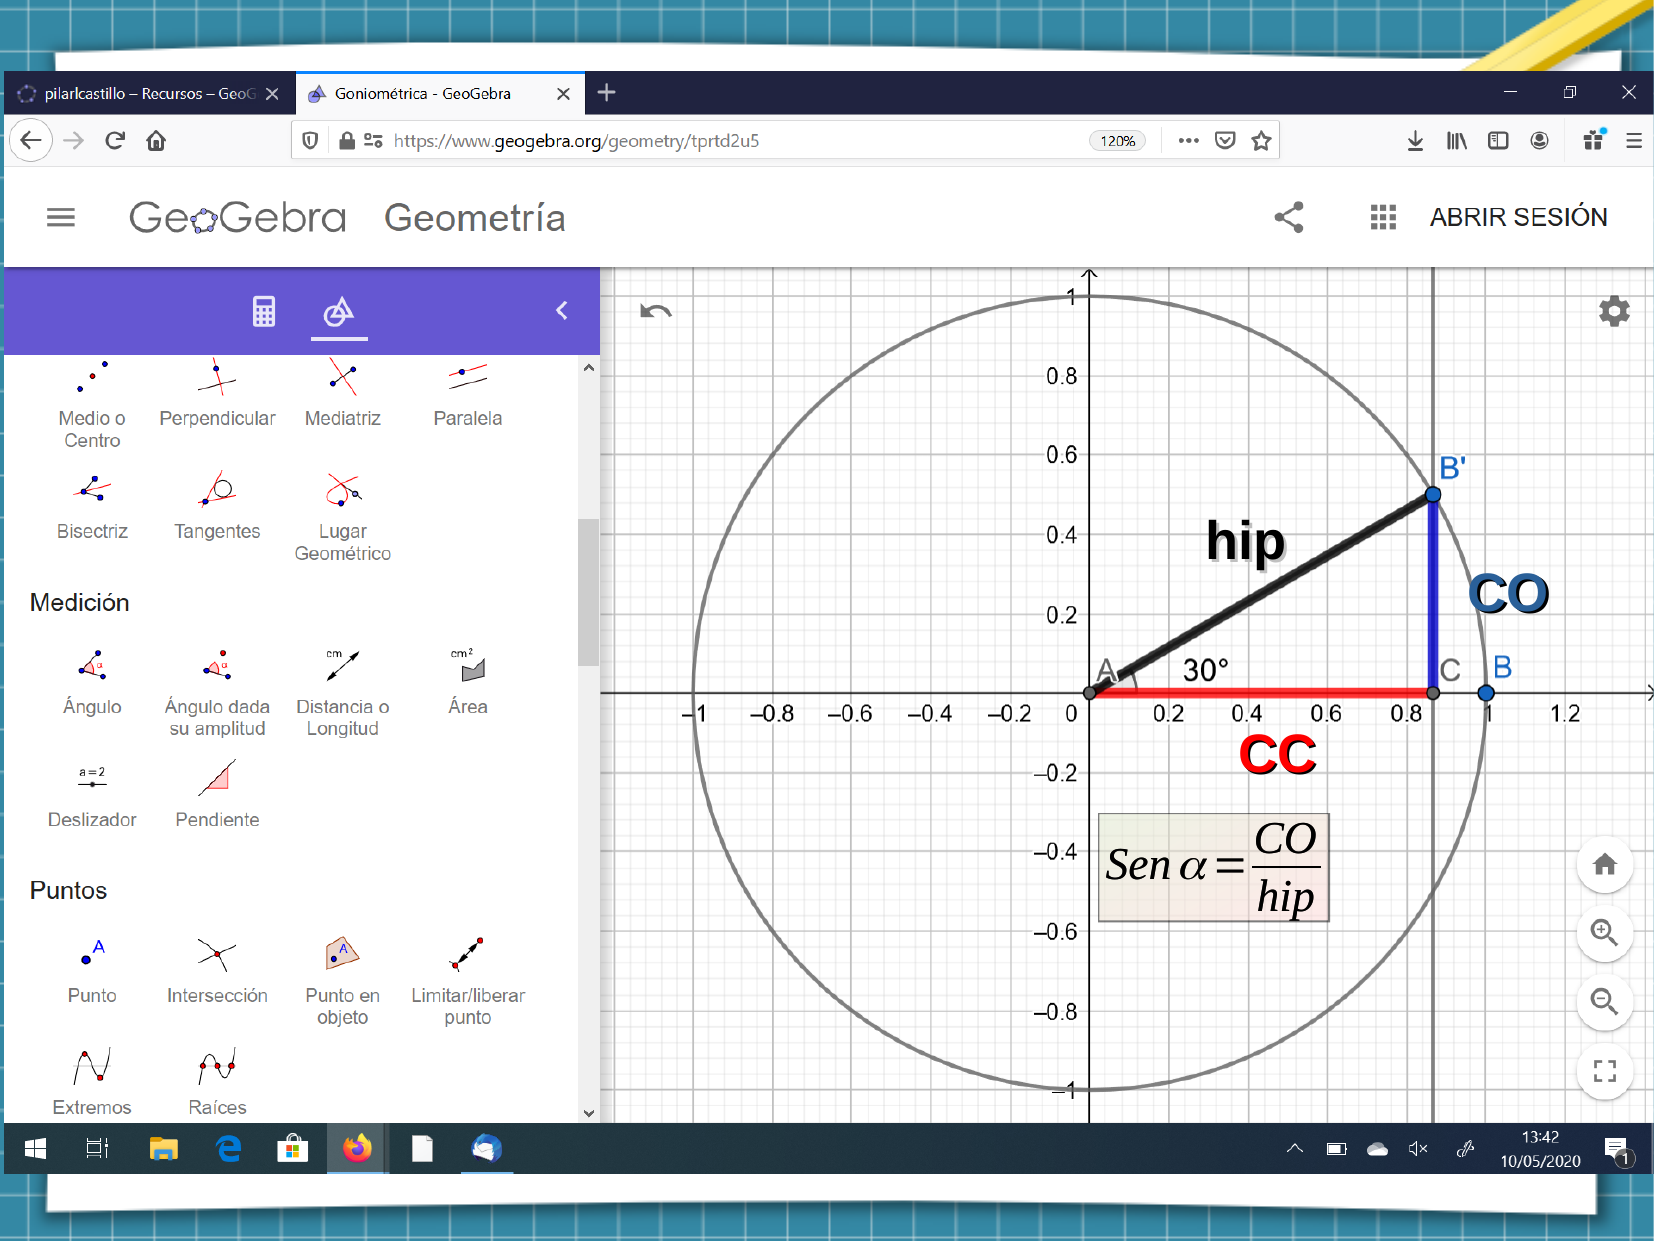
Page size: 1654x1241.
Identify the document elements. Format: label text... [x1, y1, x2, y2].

chart [1098, 813, 1329, 922]
text_box CO [1452, 555, 1564, 631]
picture [0, 0, 1654, 1241]
text_box hip [1191, 503, 1303, 579]
text_box CC [1223, 715, 1332, 792]
